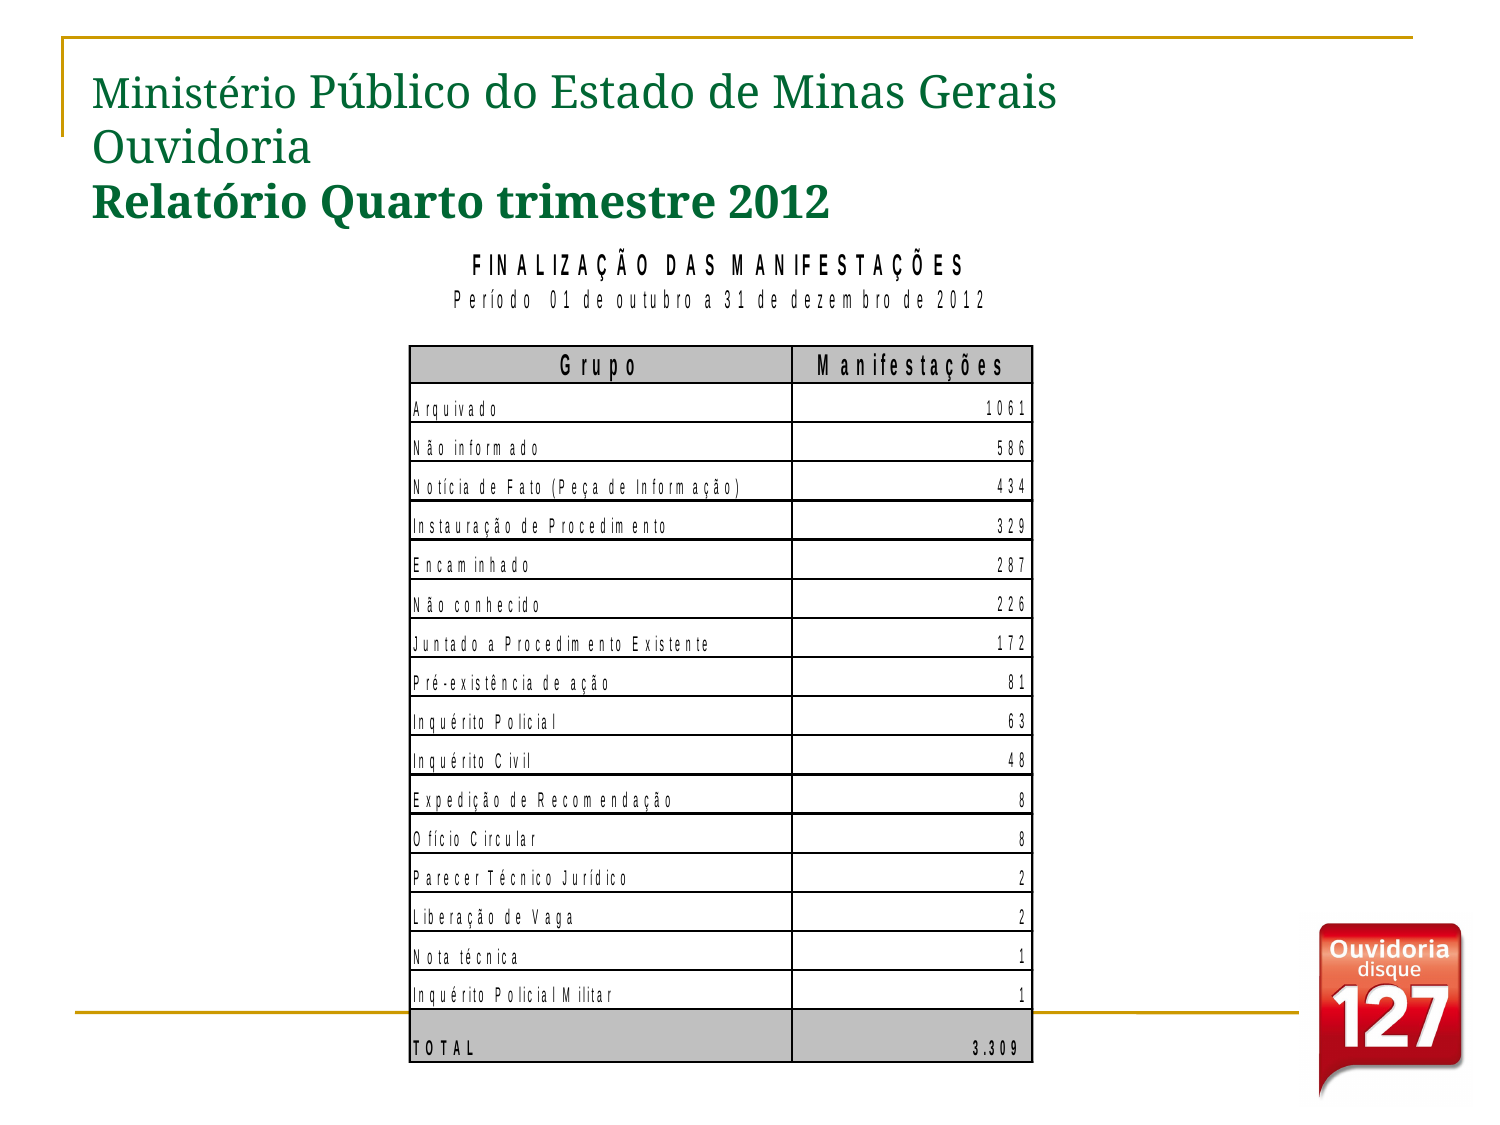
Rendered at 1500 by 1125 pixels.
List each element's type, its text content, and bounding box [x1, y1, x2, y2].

chart [408, 245, 1034, 1063]
chart [1299, 912, 1473, 1107]
text_box Ministério Público do Estado de Minas Gerais Ouvidoria Relatório Quarto trimestre 2012 [76, 0, 1427, 187]
